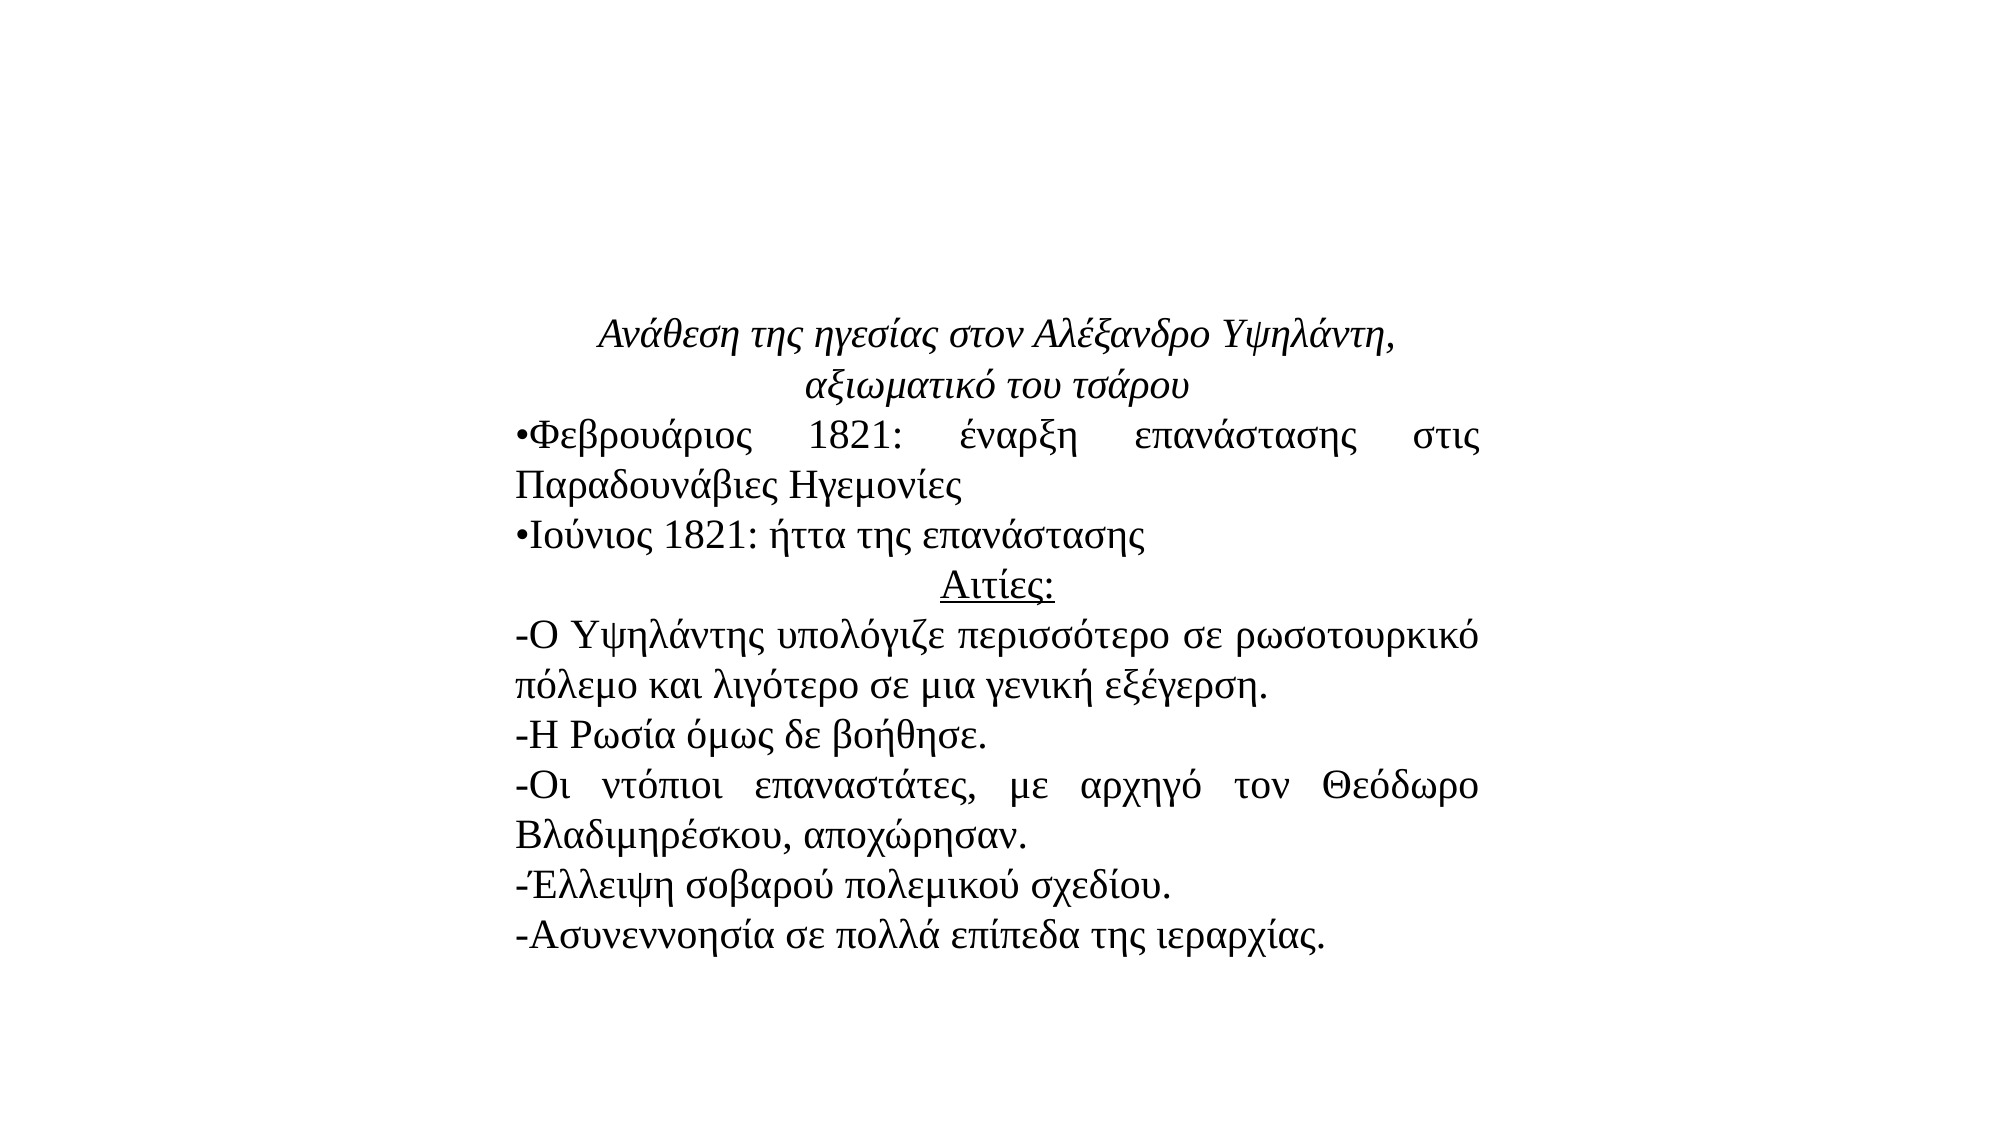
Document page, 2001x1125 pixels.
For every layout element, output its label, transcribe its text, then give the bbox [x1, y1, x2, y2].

text_box Ανάθεση της ηγεσίας στον Αλέξανδρο Υψηλάντη, αξιωματικό του τσάρου •Φεβρουάριος 1821: έναρξη επανάστασης στις Παραδουνάβιες Ηγεμονίες •Ιούνιος 1821: ήττα της επανάστασης Αιτίες: -Ο Υψηλάντης υπολόγιζε περισσότερο σε ρωσοτουρκικό πόλεμο και λιγότερο σε μια γενική εξέγερση. -Η Ρωσία όμως δε βοήθησε. -Οι ντόπιοι επαναστάτες, με αρχηγό τον Θεόδωρο Βλαδιμηρέσκου, αποχώρησαν. -Έλλειψη σοβαρού πολεμικού σχεδίου. -Ασυνεννοησία σε πολλά επίπεδα της ιεραρχίας. [499, 298, 1501, 1021]
